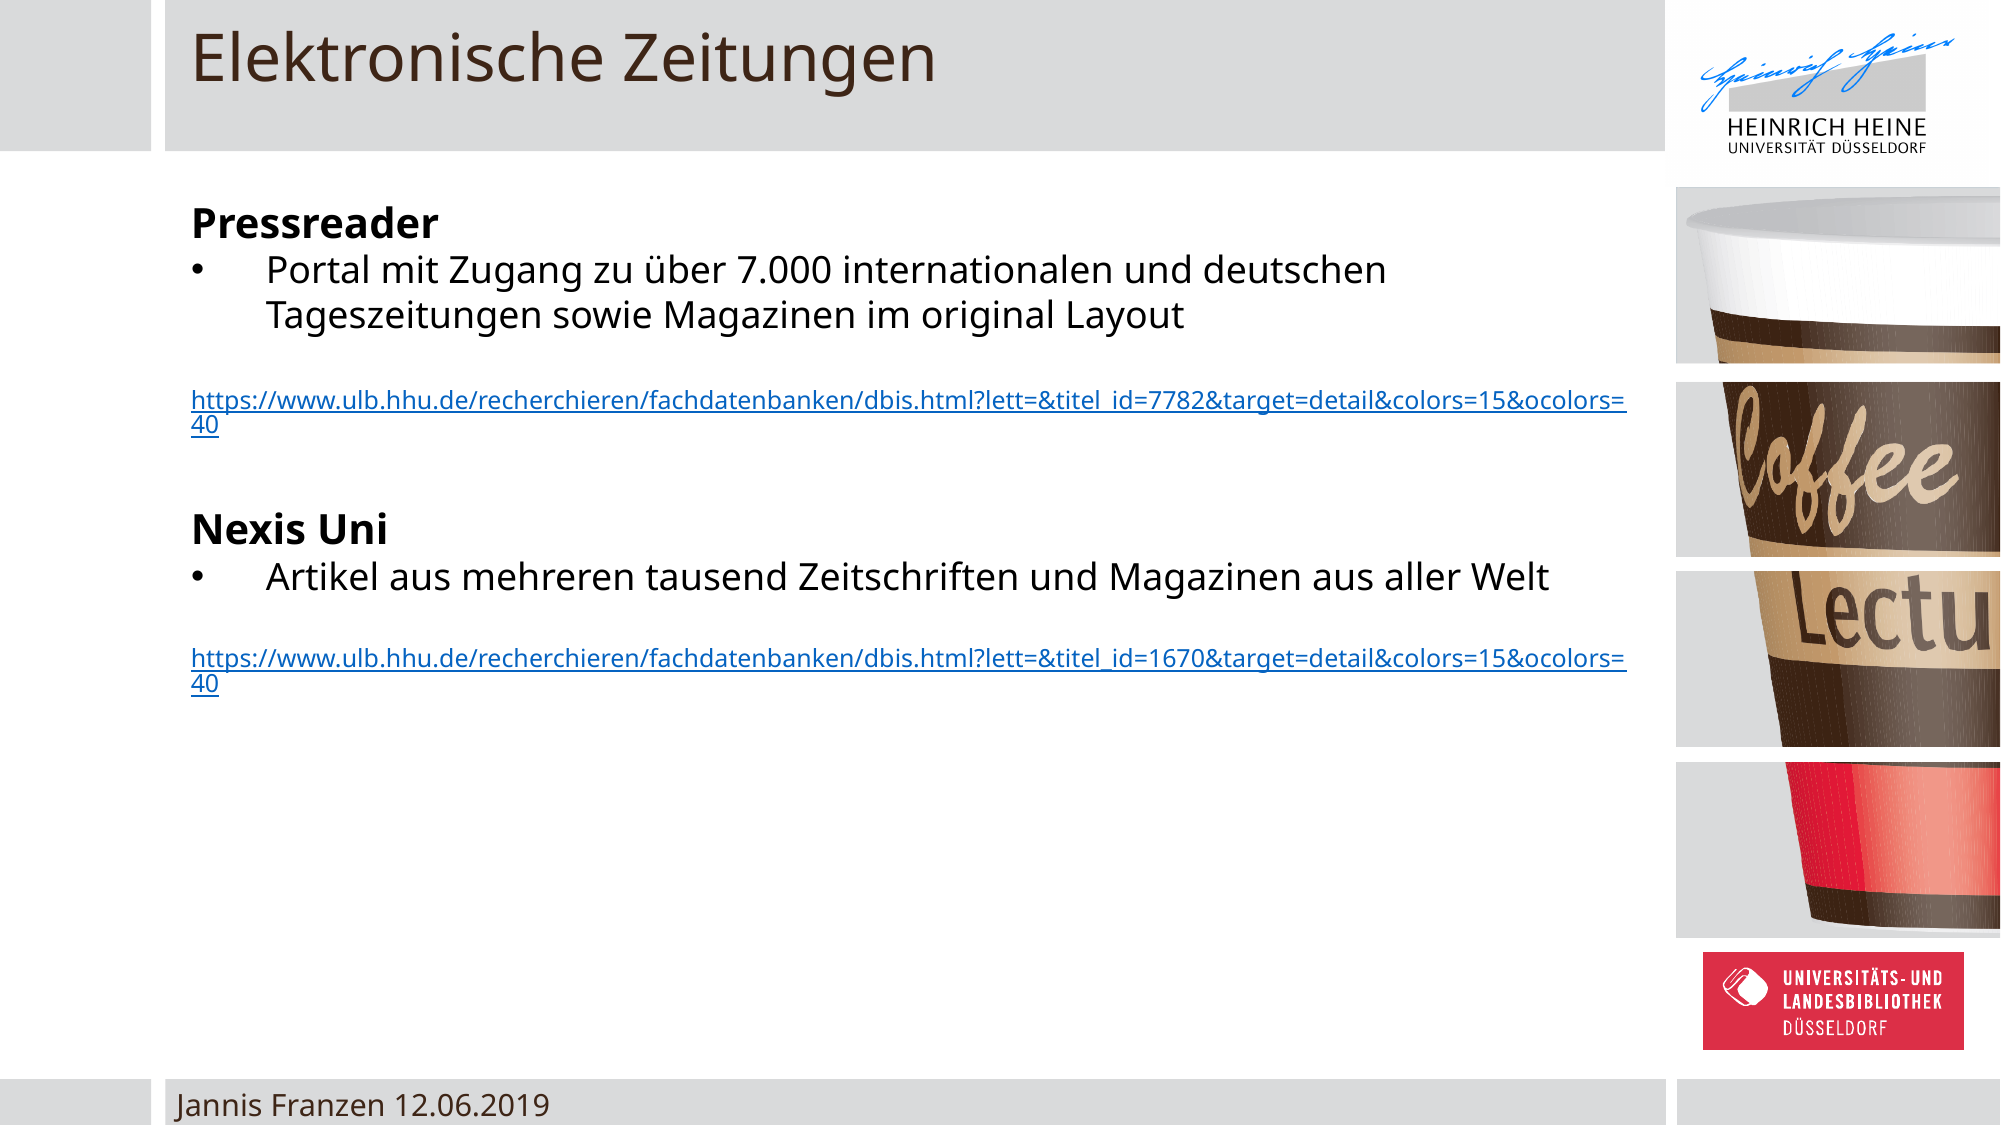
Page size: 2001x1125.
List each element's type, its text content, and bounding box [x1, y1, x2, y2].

text_box Elektronische Zeitungen [176, 7, 1654, 102]
text_box Jannis Franzen 12.06.2019 [176, 1080, 1654, 1123]
text_box Pressreader Portal mit Zugang zu über 7.000 internationalen und deutschen Tageszeitungen sowie Magazinen im original Layout https://www.ulb.hhu.de/recherchieren/fachdatenbanken/dbis.html?lett=&titel_id=7782&target=detail&colors=15&ocolors=40 Nexis Uni Artikel aus mehreren tausend Zeitschriften und Magazinen aus aller Welt https://www.ulb.hhu.de/recherchieren/fachdatenbanken/dbis.html?lett=&titel_id=1670&target=detail&colors=15&ocolors=40 [176, 189, 1654, 1001]
picture [1665, 0, 2001, 938]
